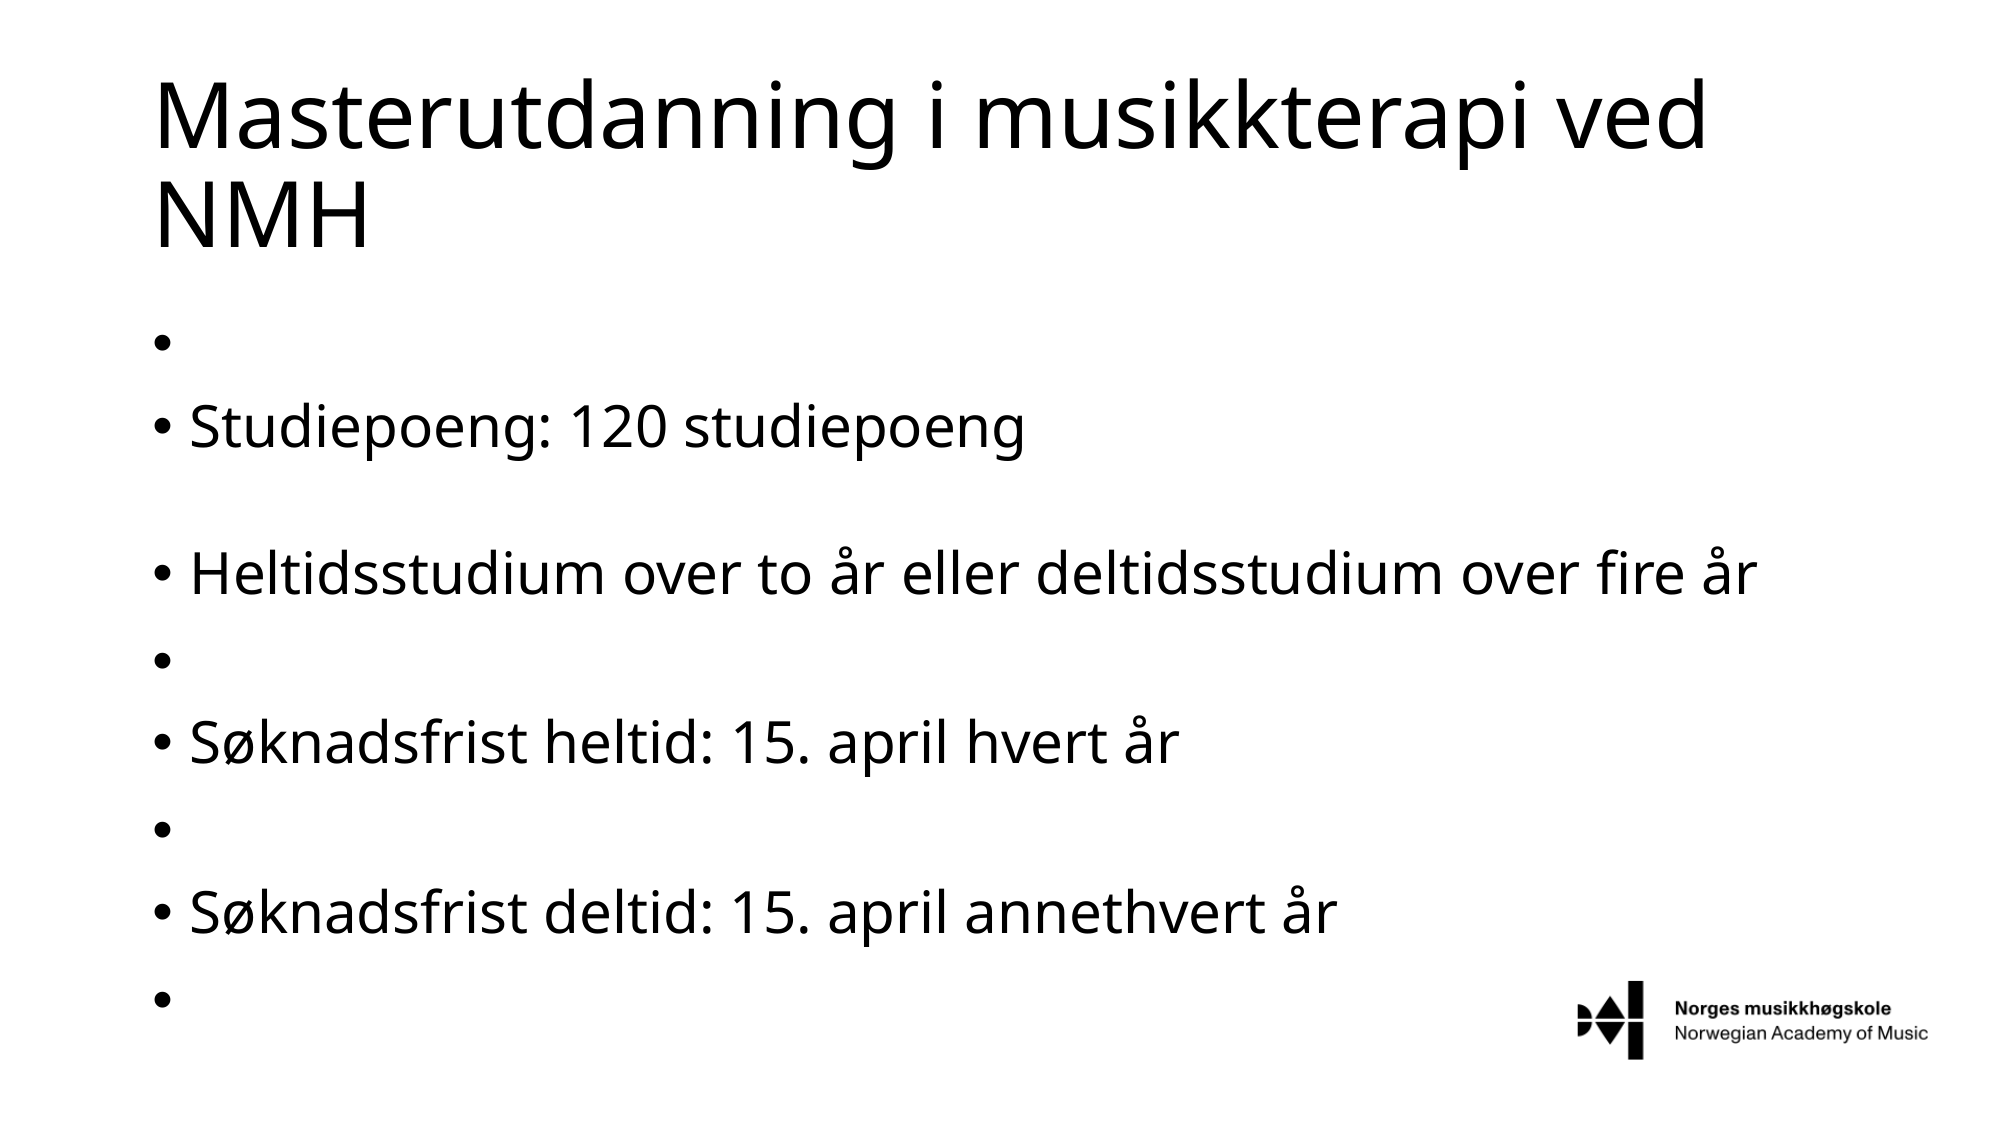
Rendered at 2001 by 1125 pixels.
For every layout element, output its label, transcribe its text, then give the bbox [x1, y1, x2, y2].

list Studiepoeng: 120 studiepoeng Heltidsstudium over to år eller deltidsstudium over fire år Søknadsfrist heltid: 15. april hvert år Søknadsfrist deltid: 15. april annethvert år [137, 299, 1863, 1014]
picture [1514, 960, 2000, 1111]
title Masterutdanning i musikkterapi ved NMH [137, 59, 1863, 278]
